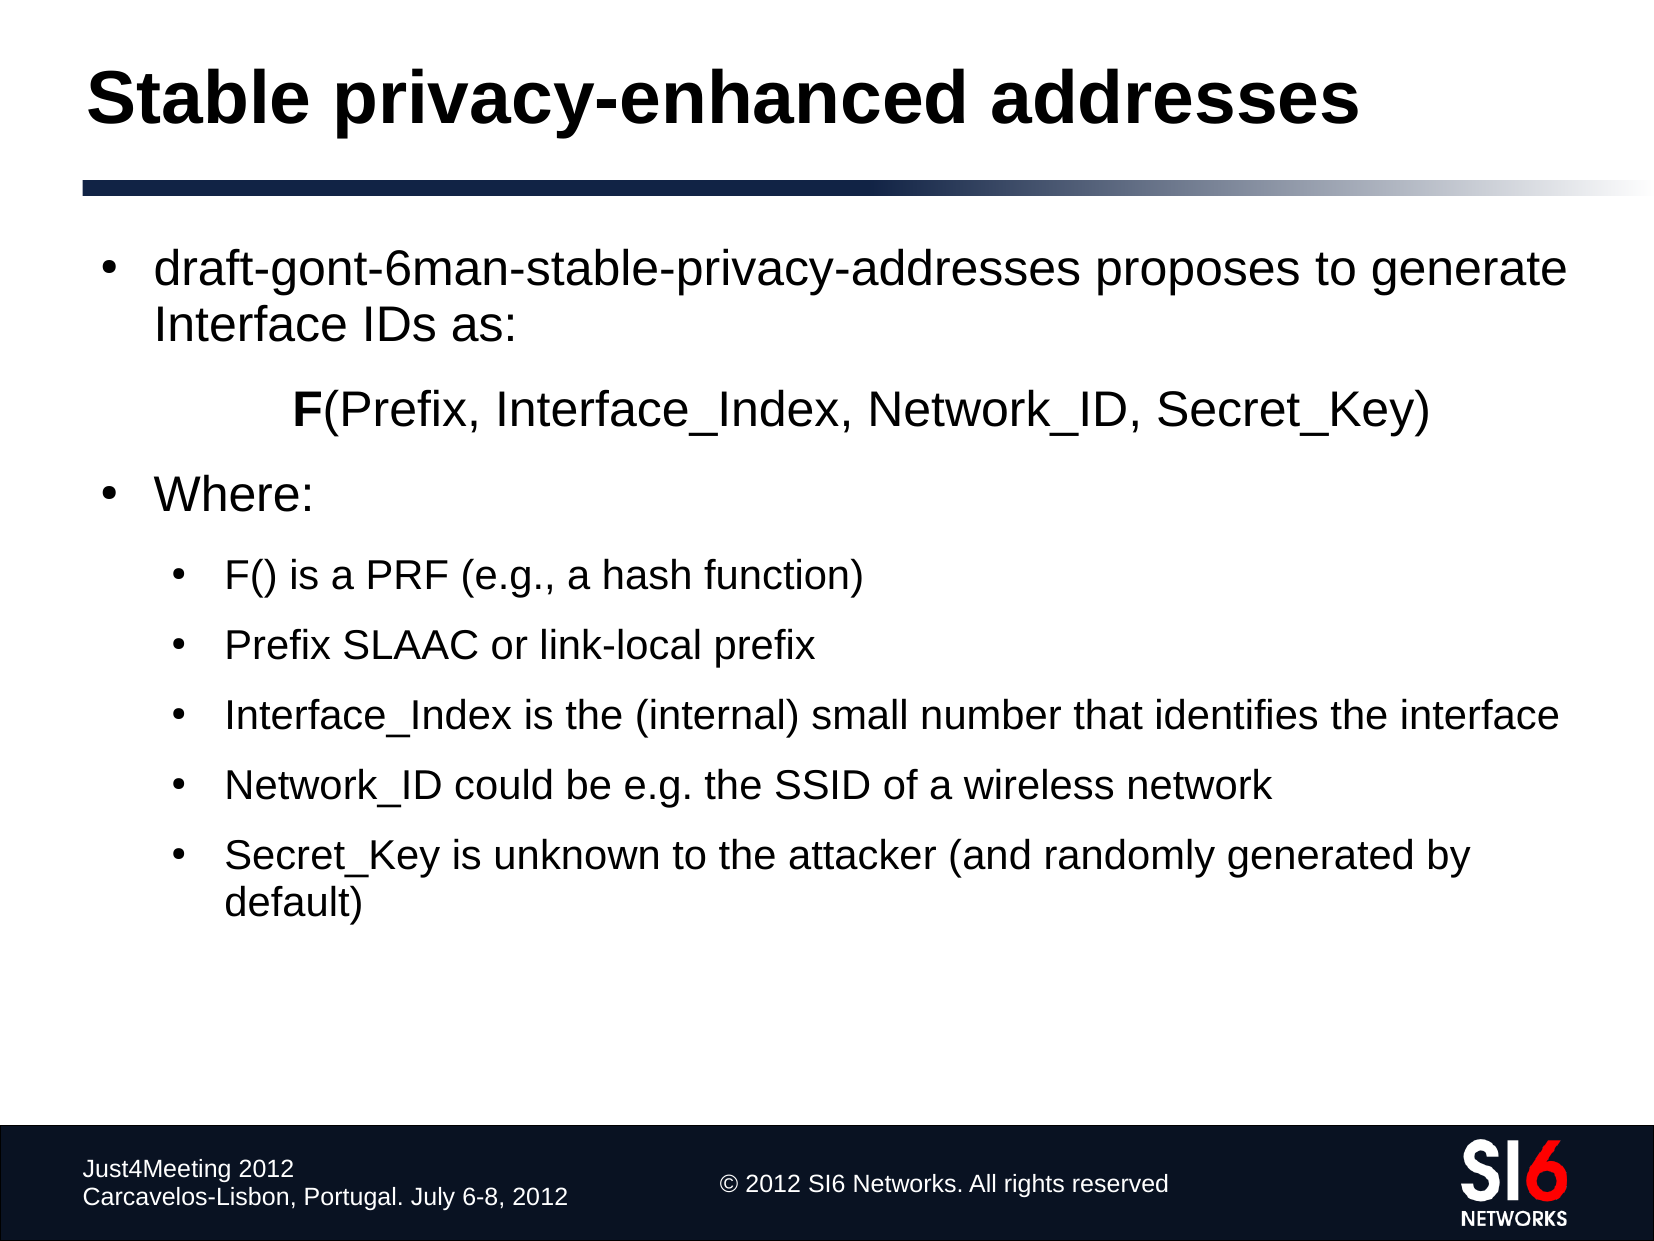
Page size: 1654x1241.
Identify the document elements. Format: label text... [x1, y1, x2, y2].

list draft-gont-6man-stable-privacy-addresses proposes to generate Interface IDs as: F(Prefix, Interface_Index, Network_ID, Secret_Key) Where: F() is a PRF (e.g., a hash function) Prefix SLAAC or link-local prefix Interface_Index is the (internal) small number that identifies the interface Network_ID could be e.g. the SSID of a wireless network Secret_Key is unknown to the attacker (and randomly generated by default) [82, 240, 1571, 1059]
title Stable privacy-enhanced addresses [86, 30, 1576, 166]
picture [1461, 1139, 1567, 1226]
